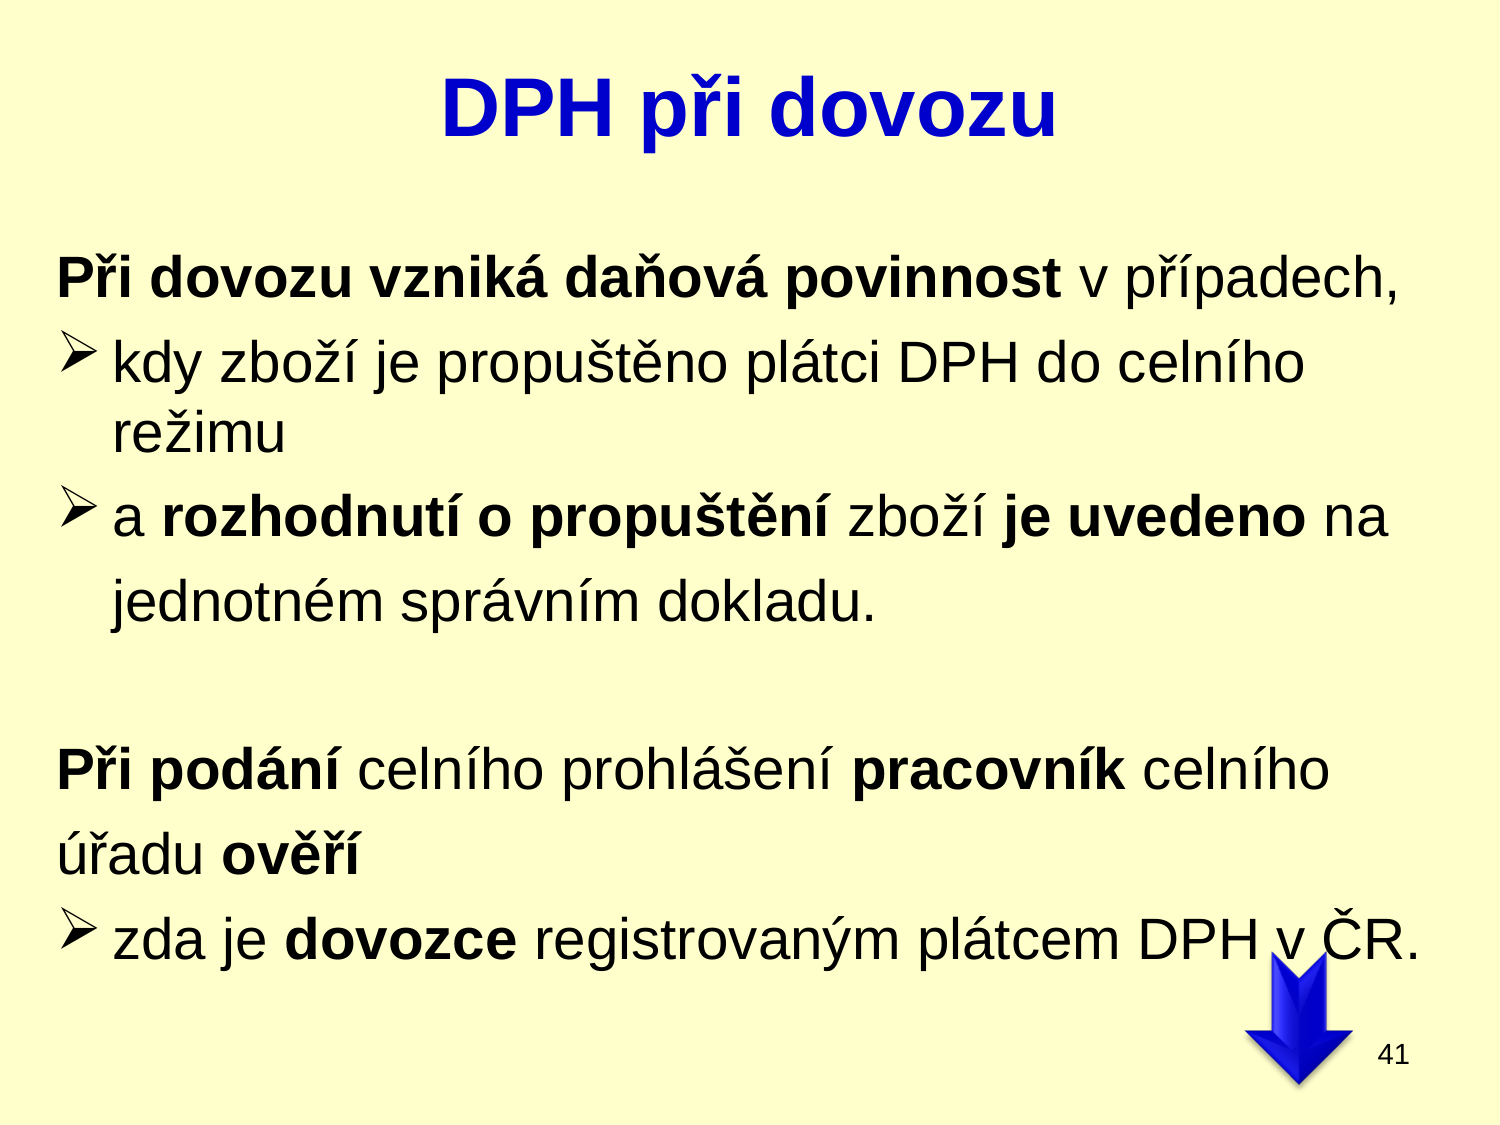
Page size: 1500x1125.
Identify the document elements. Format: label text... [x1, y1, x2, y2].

picture [1235, 946, 1363, 1099]
text_box <číslo> [1074, 1027, 1426, 1106]
list Při dovozu vzniká daňová povinnost v případech, kdy zboží je propuštěno plátci DPH do celního režimu a rozhodnutí o propuštění zboží je uvedeno na jednotném správním dokladu. Při podání celního prohlášení pracovník celního úřadu ověří zda je dovozce registrovaným plátcem DPH v ČR. [41, 231, 1471, 1035]
title DPH při dovozu [75, 45, 1426, 161]
